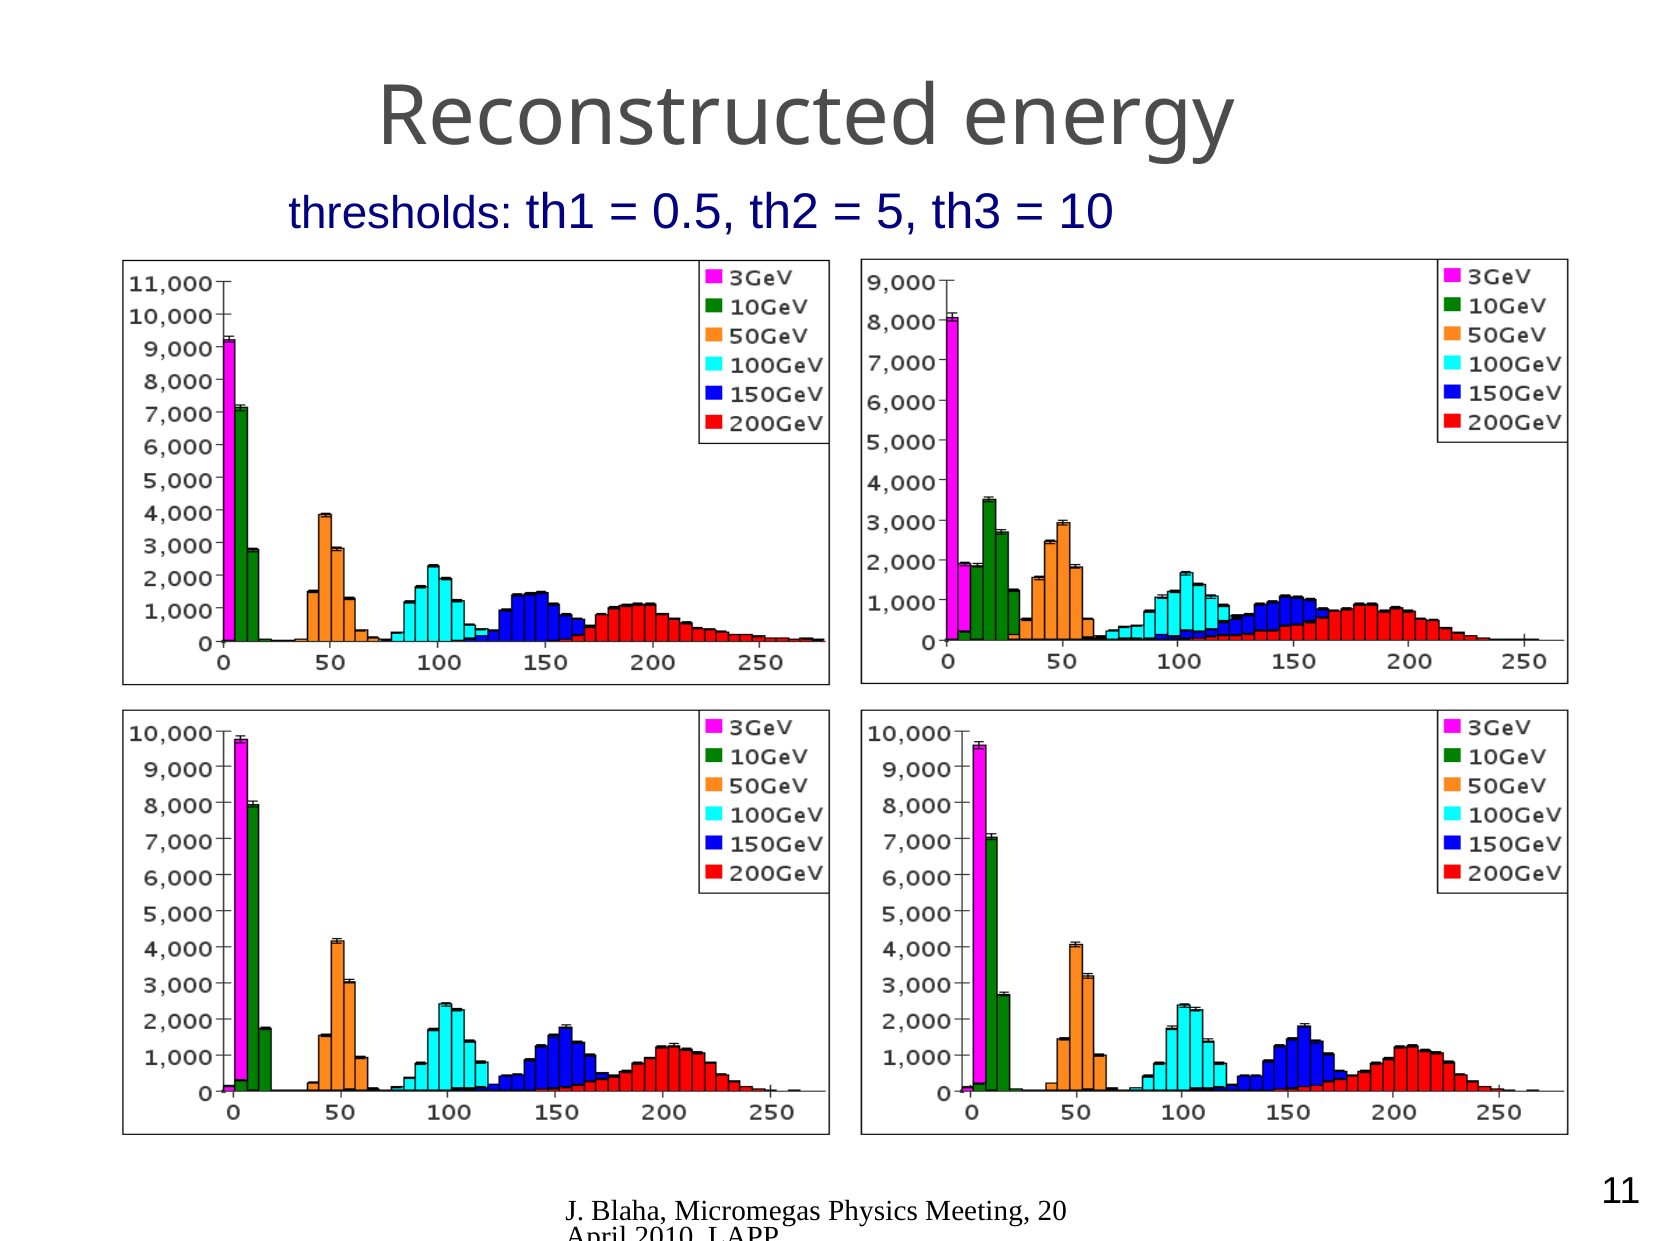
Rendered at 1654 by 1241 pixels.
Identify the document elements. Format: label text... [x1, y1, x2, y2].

text_box thresholds: th1 = 0.5, th2 = 5, th3 = 10 [273, 175, 1502, 246]
picture [107, 246, 1584, 1149]
title Reconstructed energy [0, 18, 1635, 208]
text_box 11 [1586, 1161, 1654, 1219]
